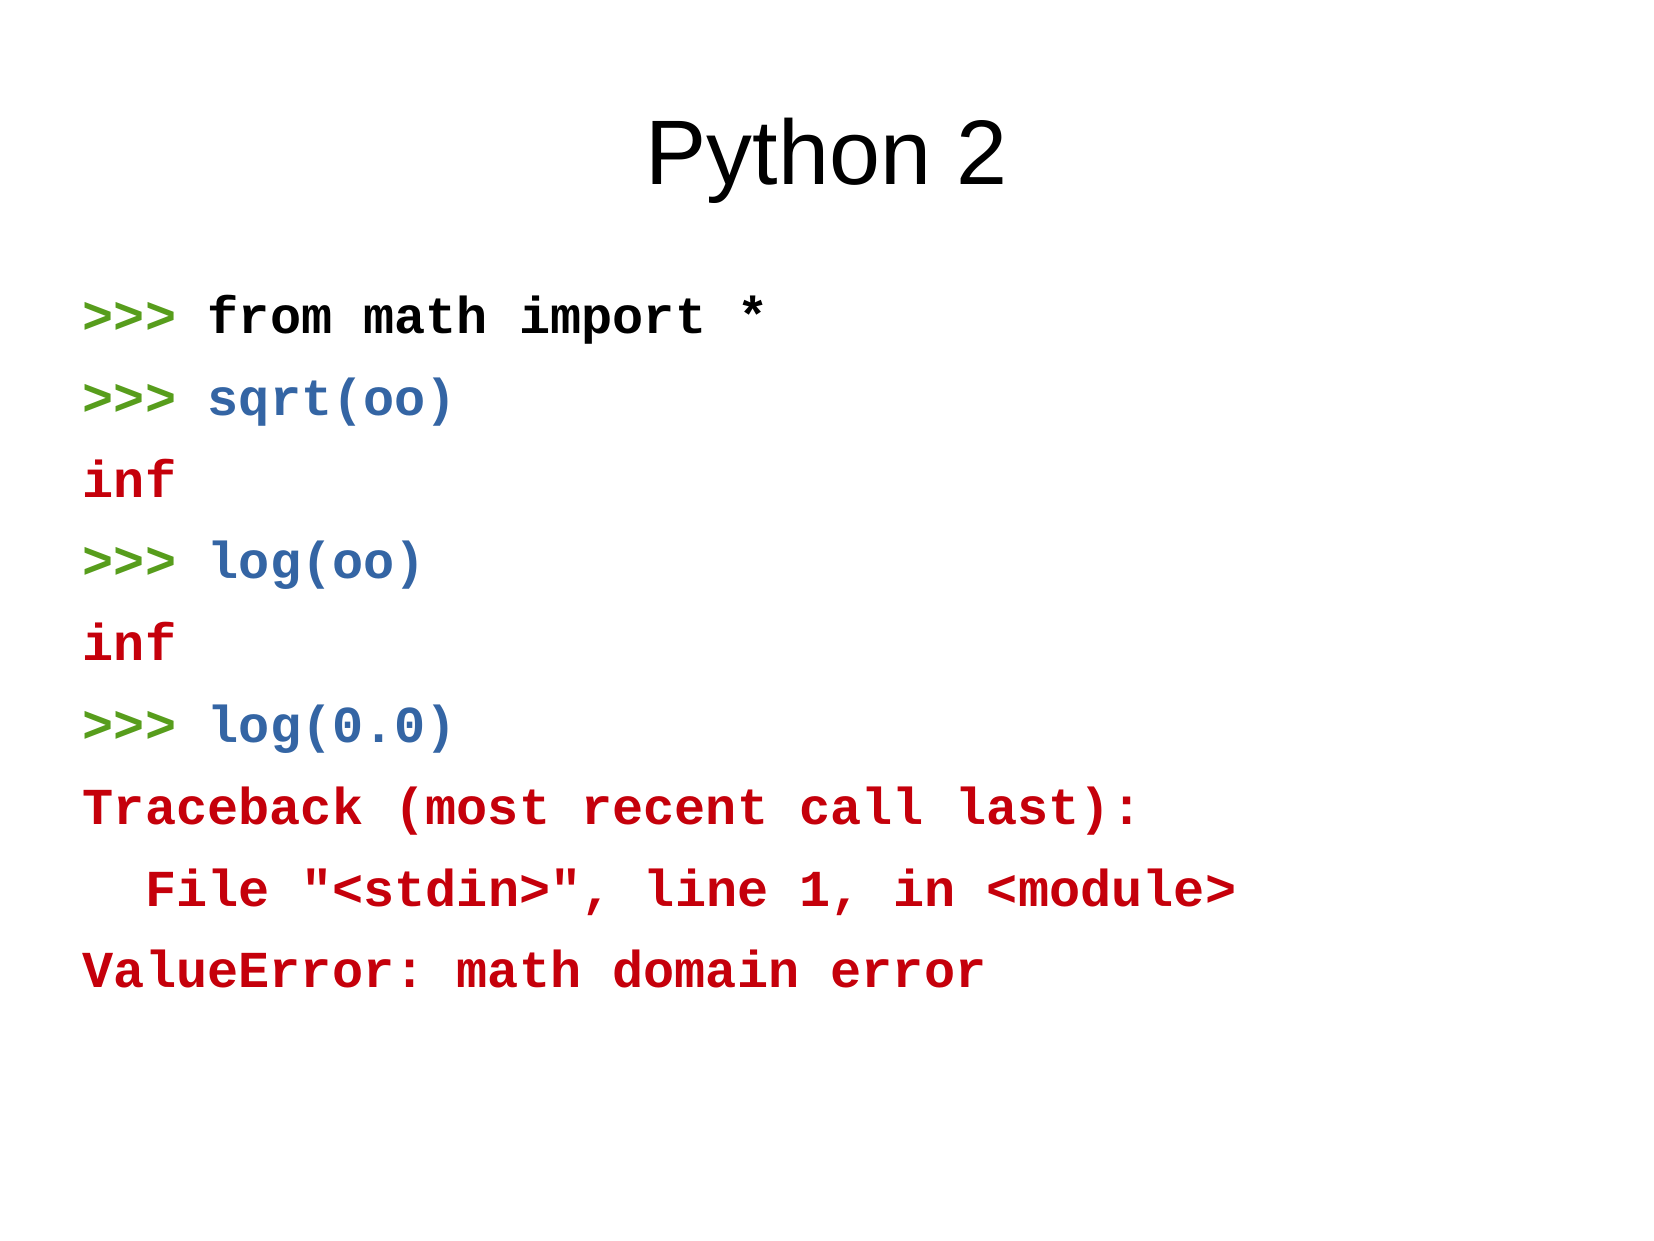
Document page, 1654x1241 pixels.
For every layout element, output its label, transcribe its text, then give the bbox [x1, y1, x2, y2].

title Python 2 [82, 49, 1571, 257]
list >>> from math import * >>> sqrt(oo) inf >>> log(oo) inf >>> log(0.0) Traceback (most recent call last): File "<stdin>", line 1, in <module> ValueError: math domain error [82, 290, 1571, 1010]
